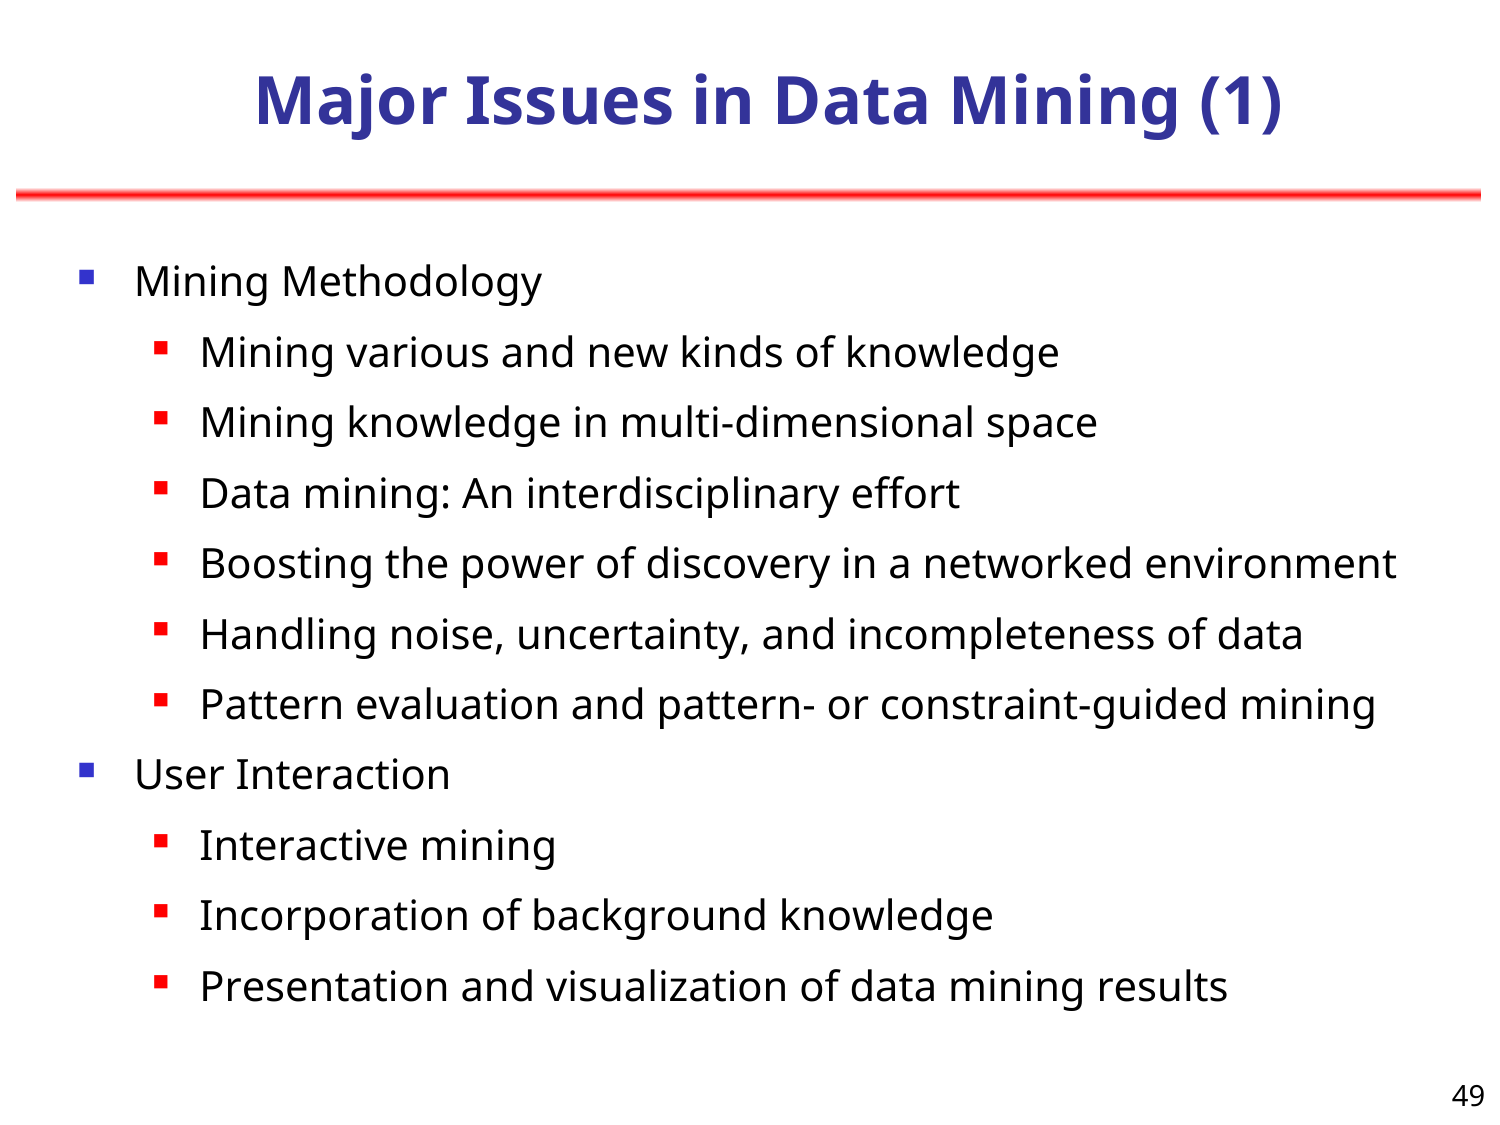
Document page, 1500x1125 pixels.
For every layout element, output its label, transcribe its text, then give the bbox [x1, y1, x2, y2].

list Mining Methodology Mining various and new kinds of knowledge Mining knowledge in multi-dimensional space Data mining: An interdisciplinary effort Boosting the power of discovery in a networked environment Handling noise, uncertainty, and incompleteness of data Pattern evaluation and pattern- or constraint-guided mining User Interaction Interactive mining Incorporation of background knowledge Presentation and visualization of data mining results [62, 237, 1438, 1125]
title Major Issues in Data Mining (1) [174, 10, 1363, 186]
text_box <number> [1438, 1050, 1500, 1125]
